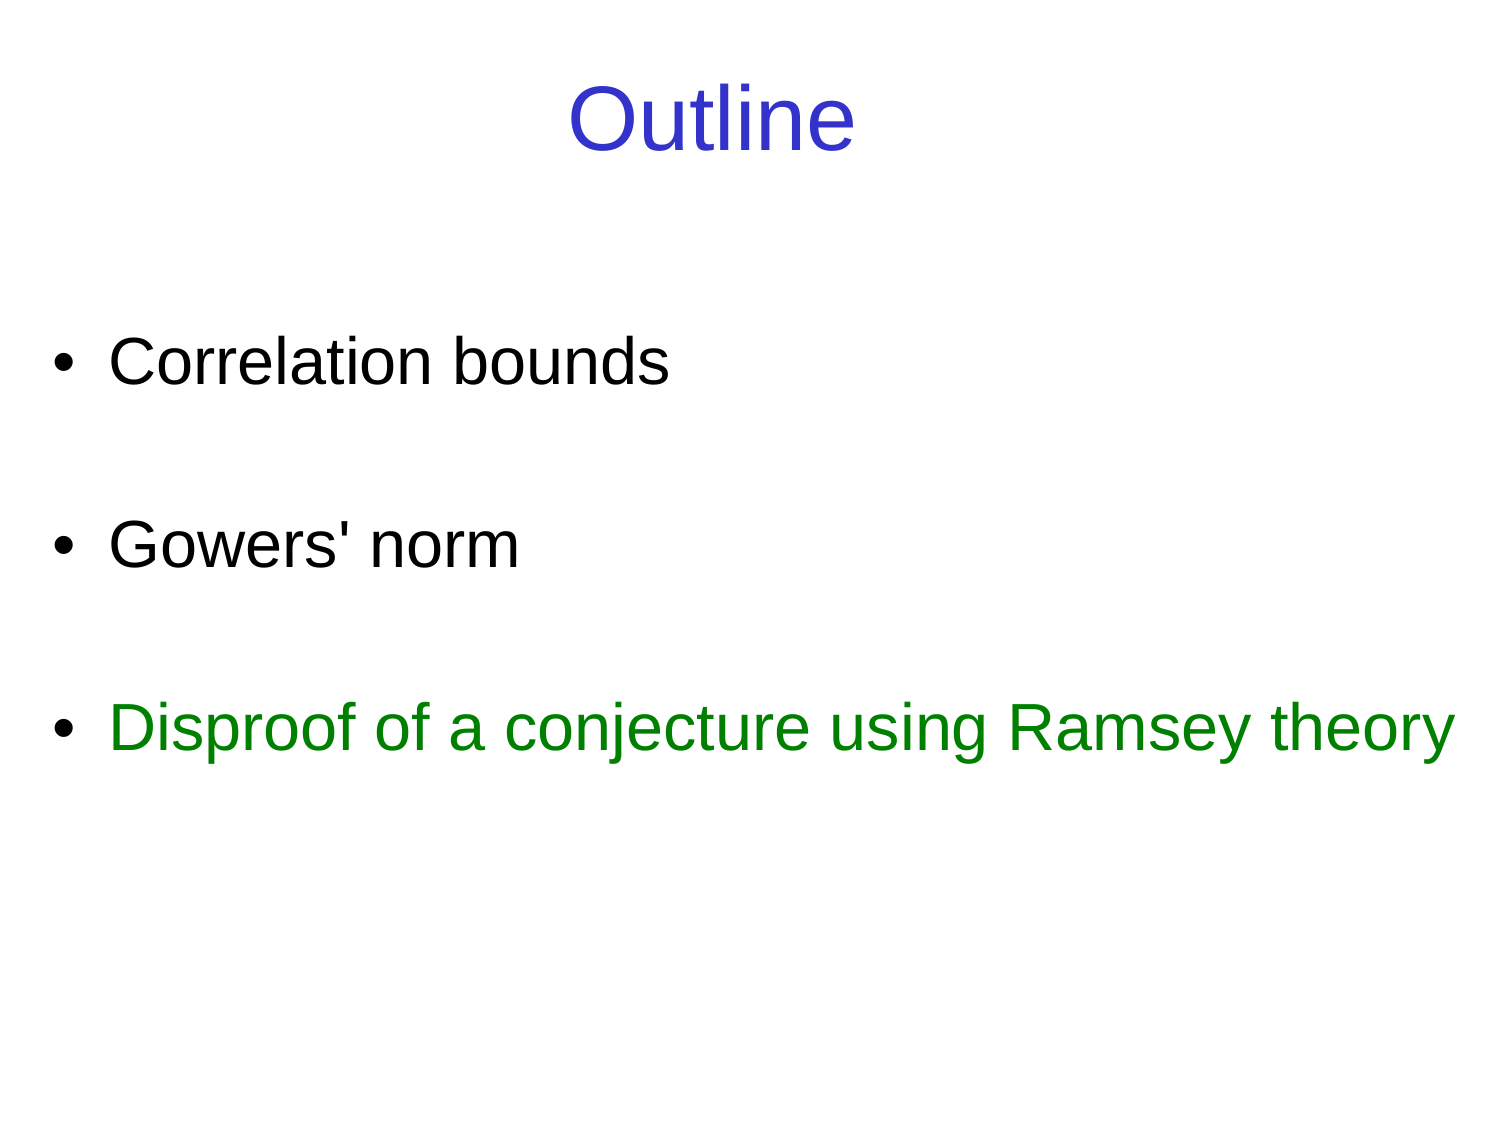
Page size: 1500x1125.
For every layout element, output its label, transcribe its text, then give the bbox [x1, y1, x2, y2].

title Outline [75, 24, 1351, 213]
list Correlation bounds Gowers' norm Disproof of a conjecture using Ramsey theory [37, 224, 1500, 976]
